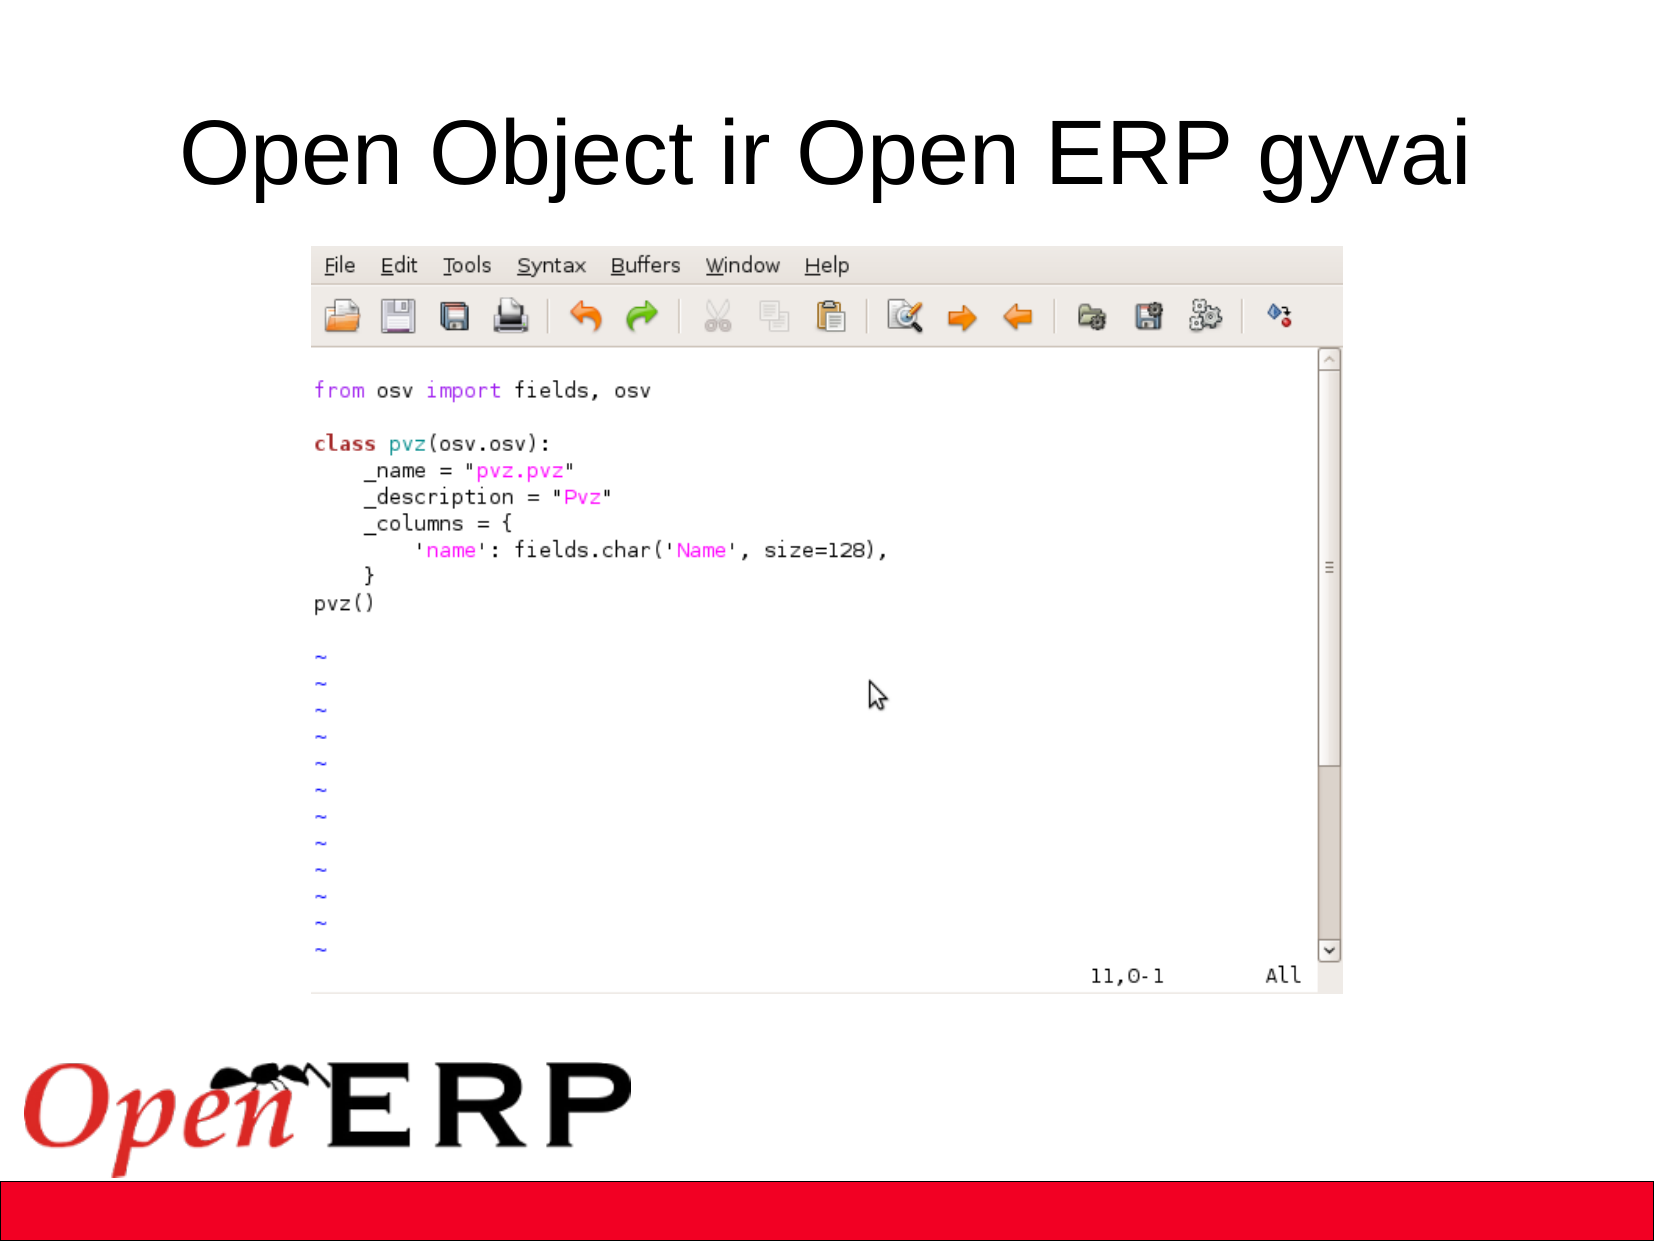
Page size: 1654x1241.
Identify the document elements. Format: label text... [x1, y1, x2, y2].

picture [311, 246, 1343, 994]
title Open Object ir Open ERP gyvai [82, 56, 1571, 250]
picture [24, 1062, 631, 1178]
